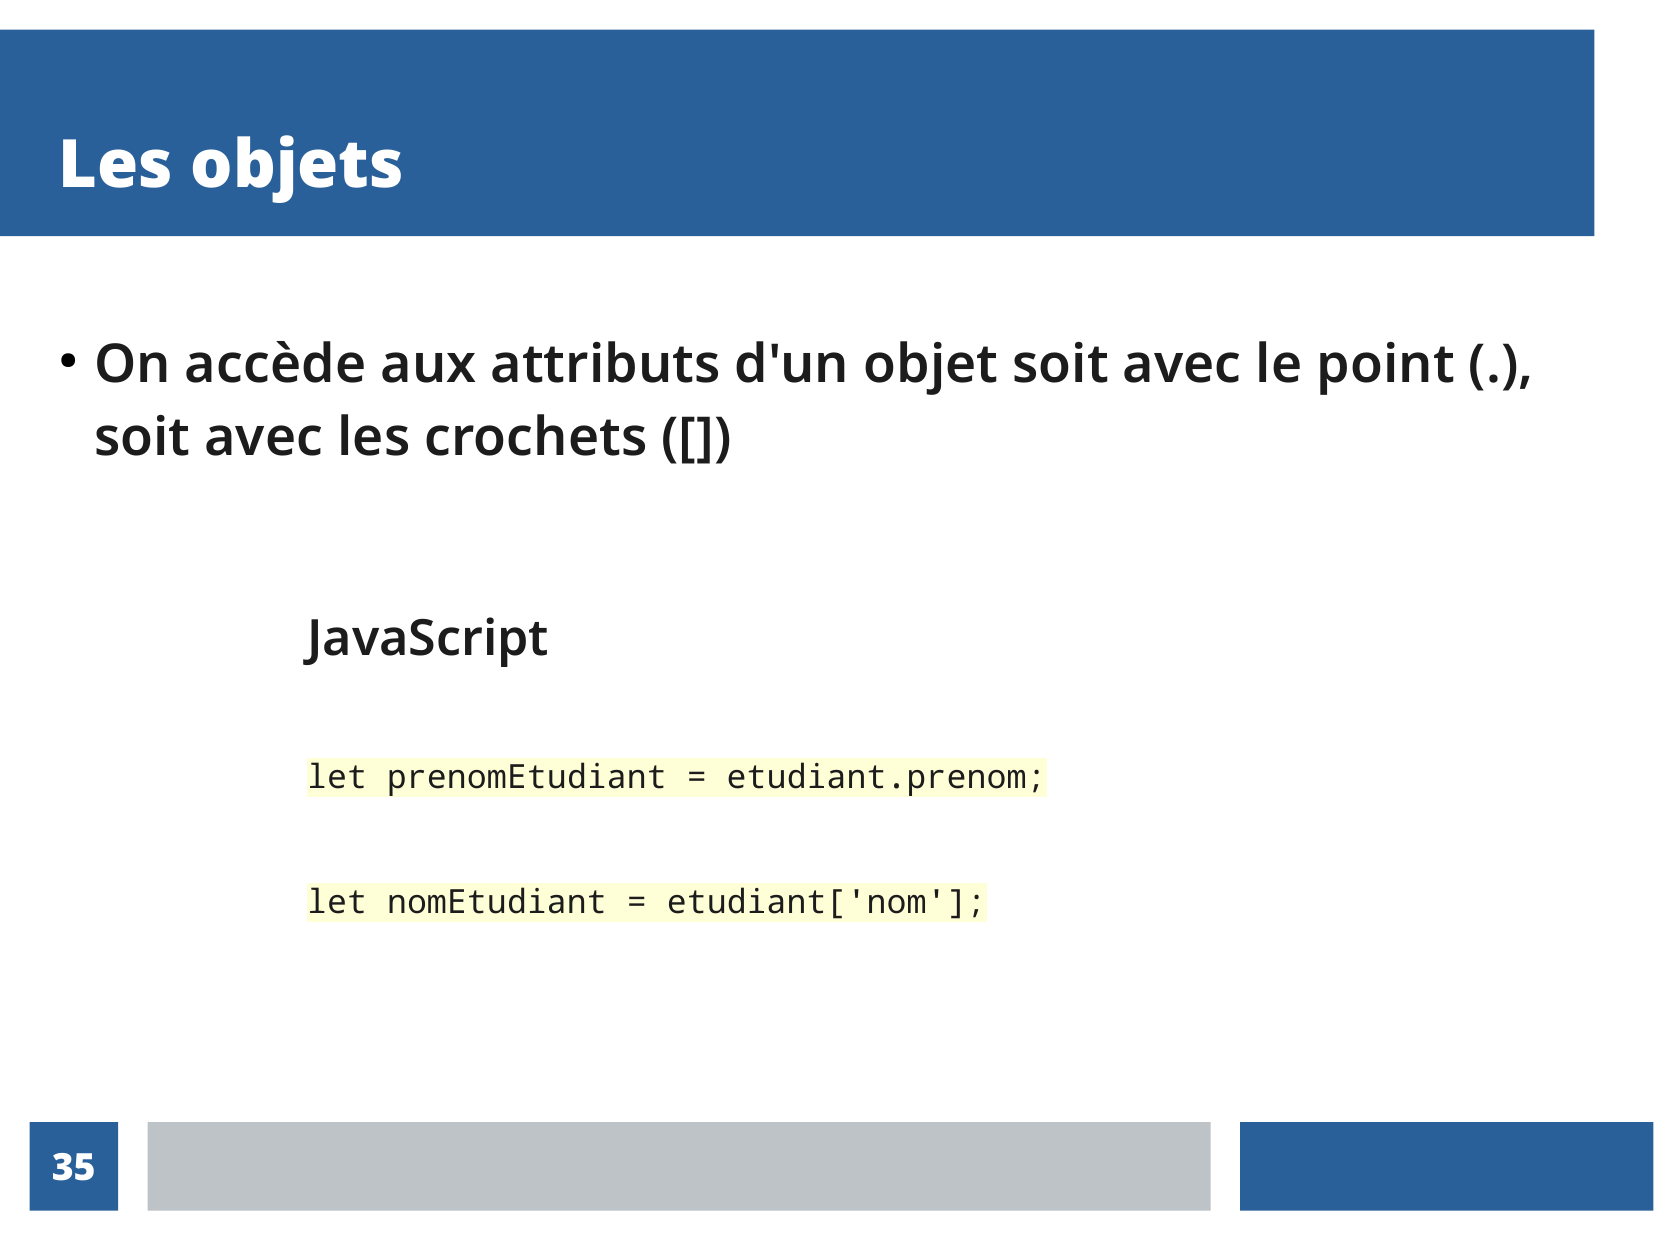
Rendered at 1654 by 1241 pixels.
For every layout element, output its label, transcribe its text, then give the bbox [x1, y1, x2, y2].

list JavaScript let prenomEtudiant = etudiant.prenom; let nomEtudiant = etudiant['nom']; [307, 602, 1335, 1099]
list On accède aux attributs d'un objet soit avec le point (.), soit avec les crochets ([]) [59, 324, 1565, 473]
title Les objets [59, 59, 1595, 207]
